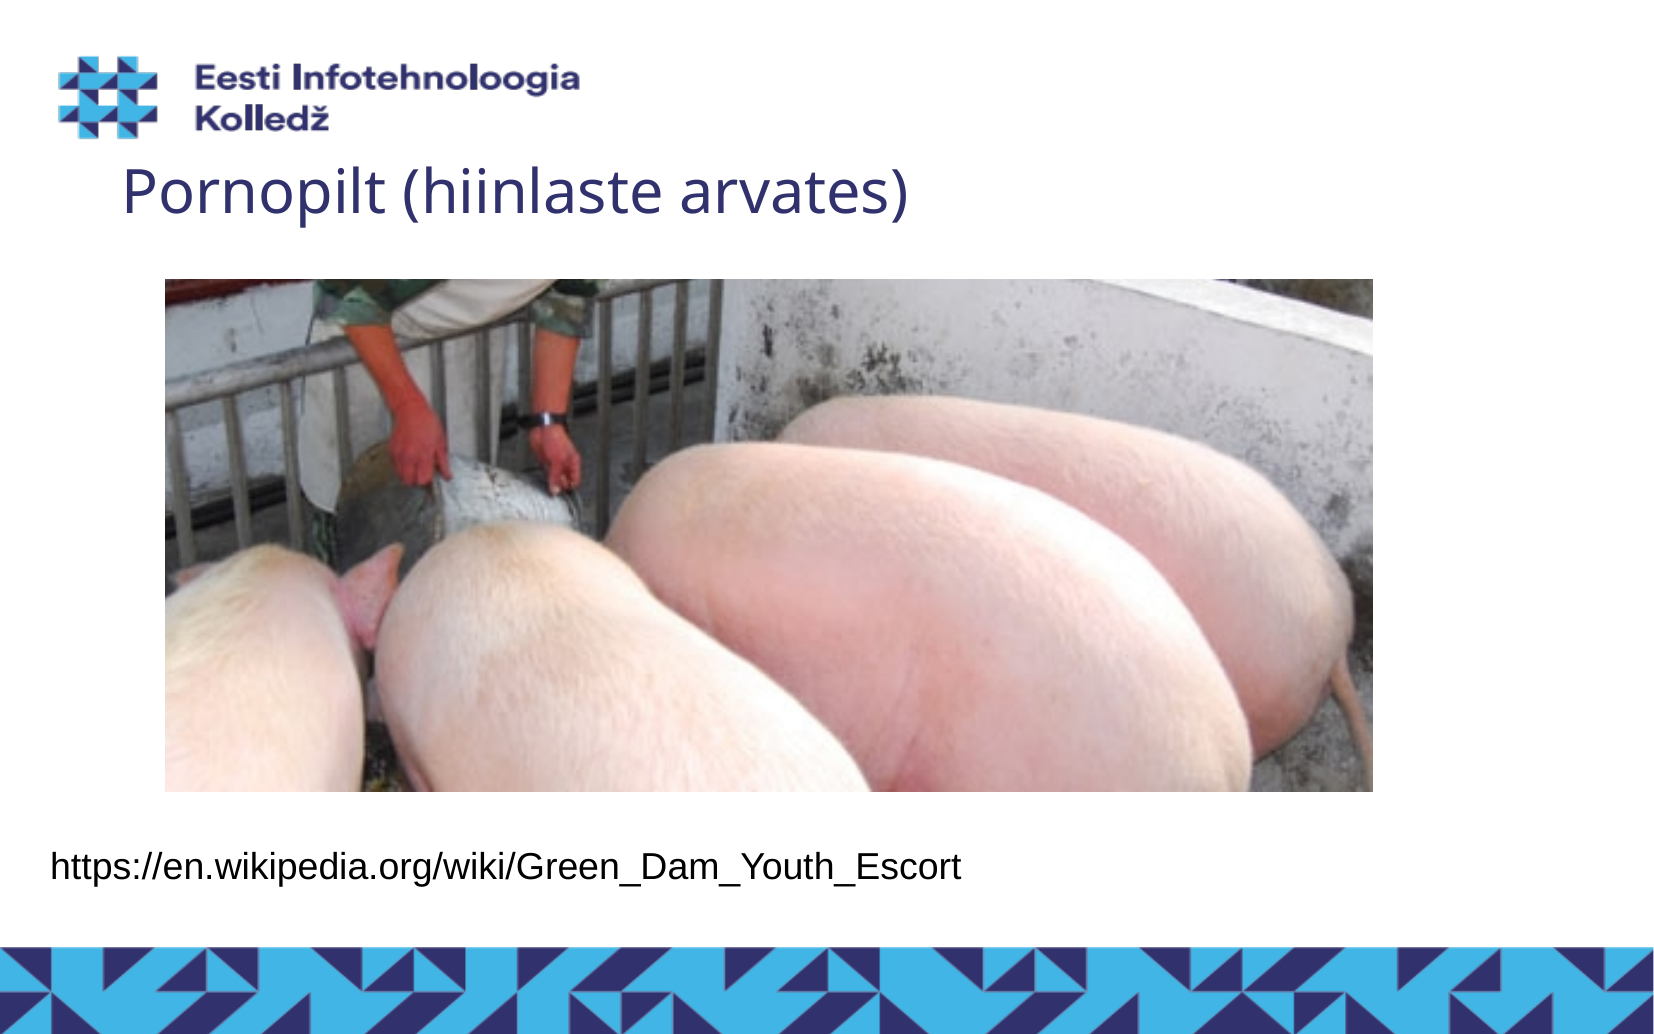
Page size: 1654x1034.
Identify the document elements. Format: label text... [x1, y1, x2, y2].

title Pornopilt (hiinlaste arvates) [121, 86, 1534, 293]
text_box https://en.wikipedia.org/wiki/Green_Dam_Youth_Escort [35, 838, 1654, 938]
picture [165, 279, 1373, 792]
